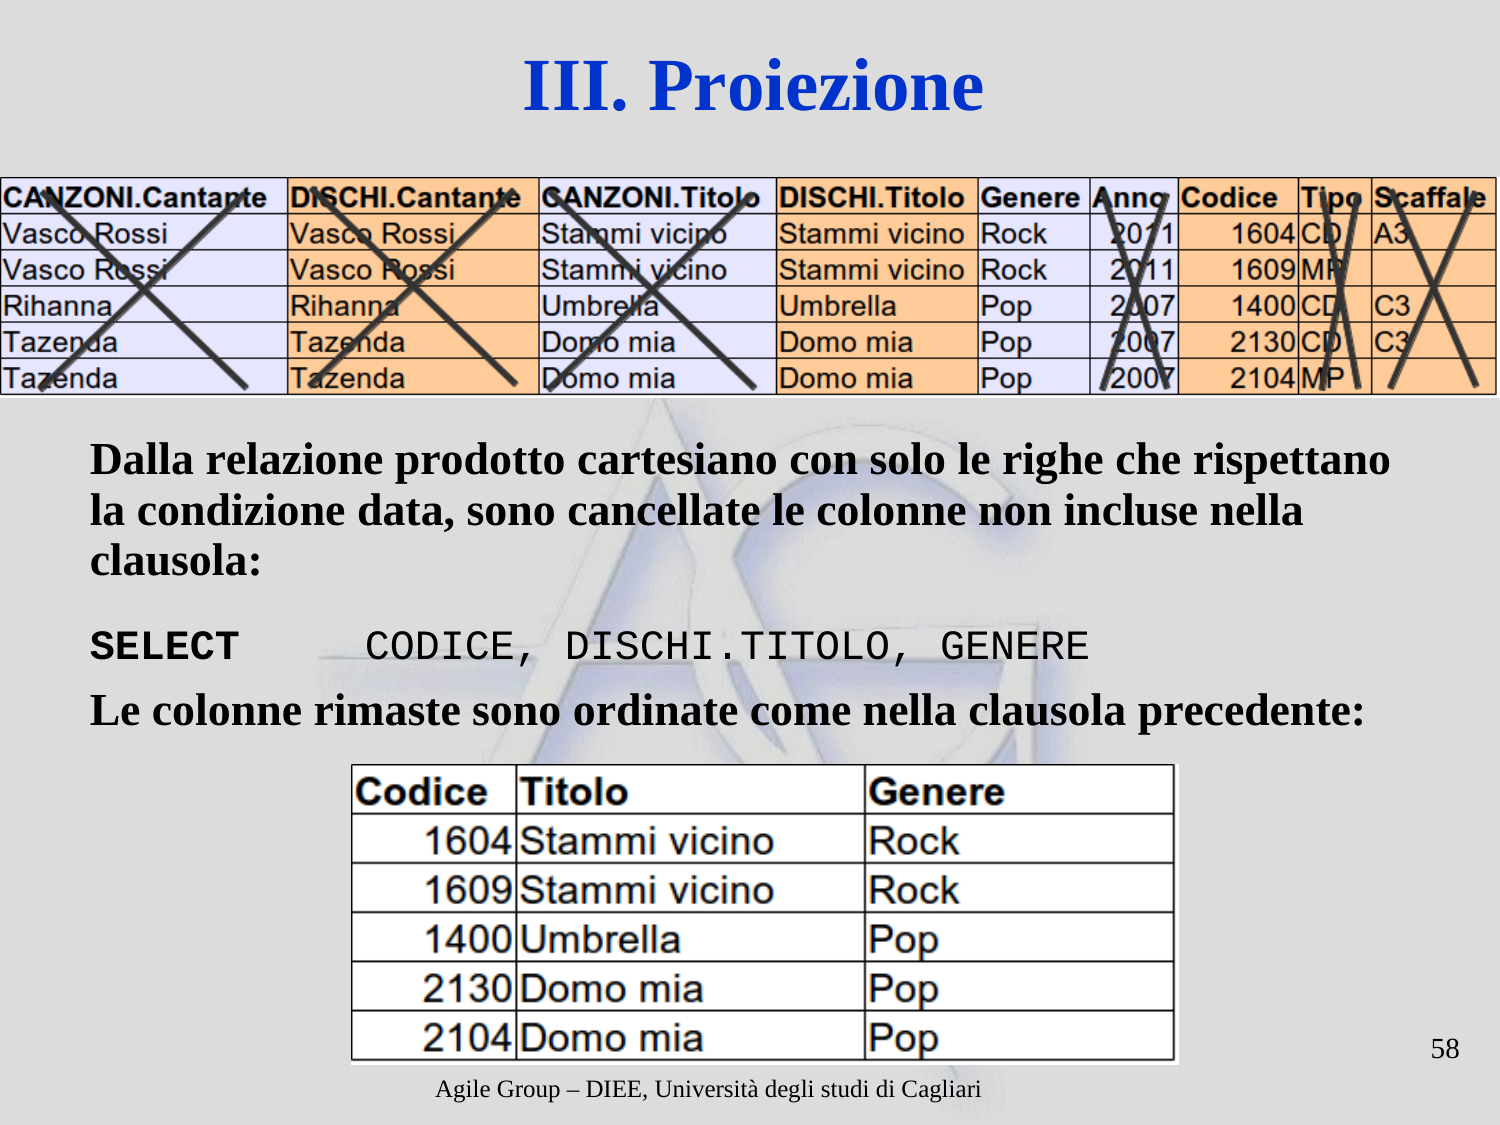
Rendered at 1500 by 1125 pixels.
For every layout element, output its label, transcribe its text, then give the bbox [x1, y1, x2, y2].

list Dalla relazione prodotto cartesiano con solo le righe che rispettano la condizione data, sono cancellate le colonne non incluse nella clausola: SELECT CODICE, DISCHI.TITOLO, GENERE Le colonne rimaste sono ordinate come nella clausola precedente: [75, 425, 1420, 743]
title III. Proiezione [75, 9, 1434, 160]
picture [0, 0, 1500, 1125]
